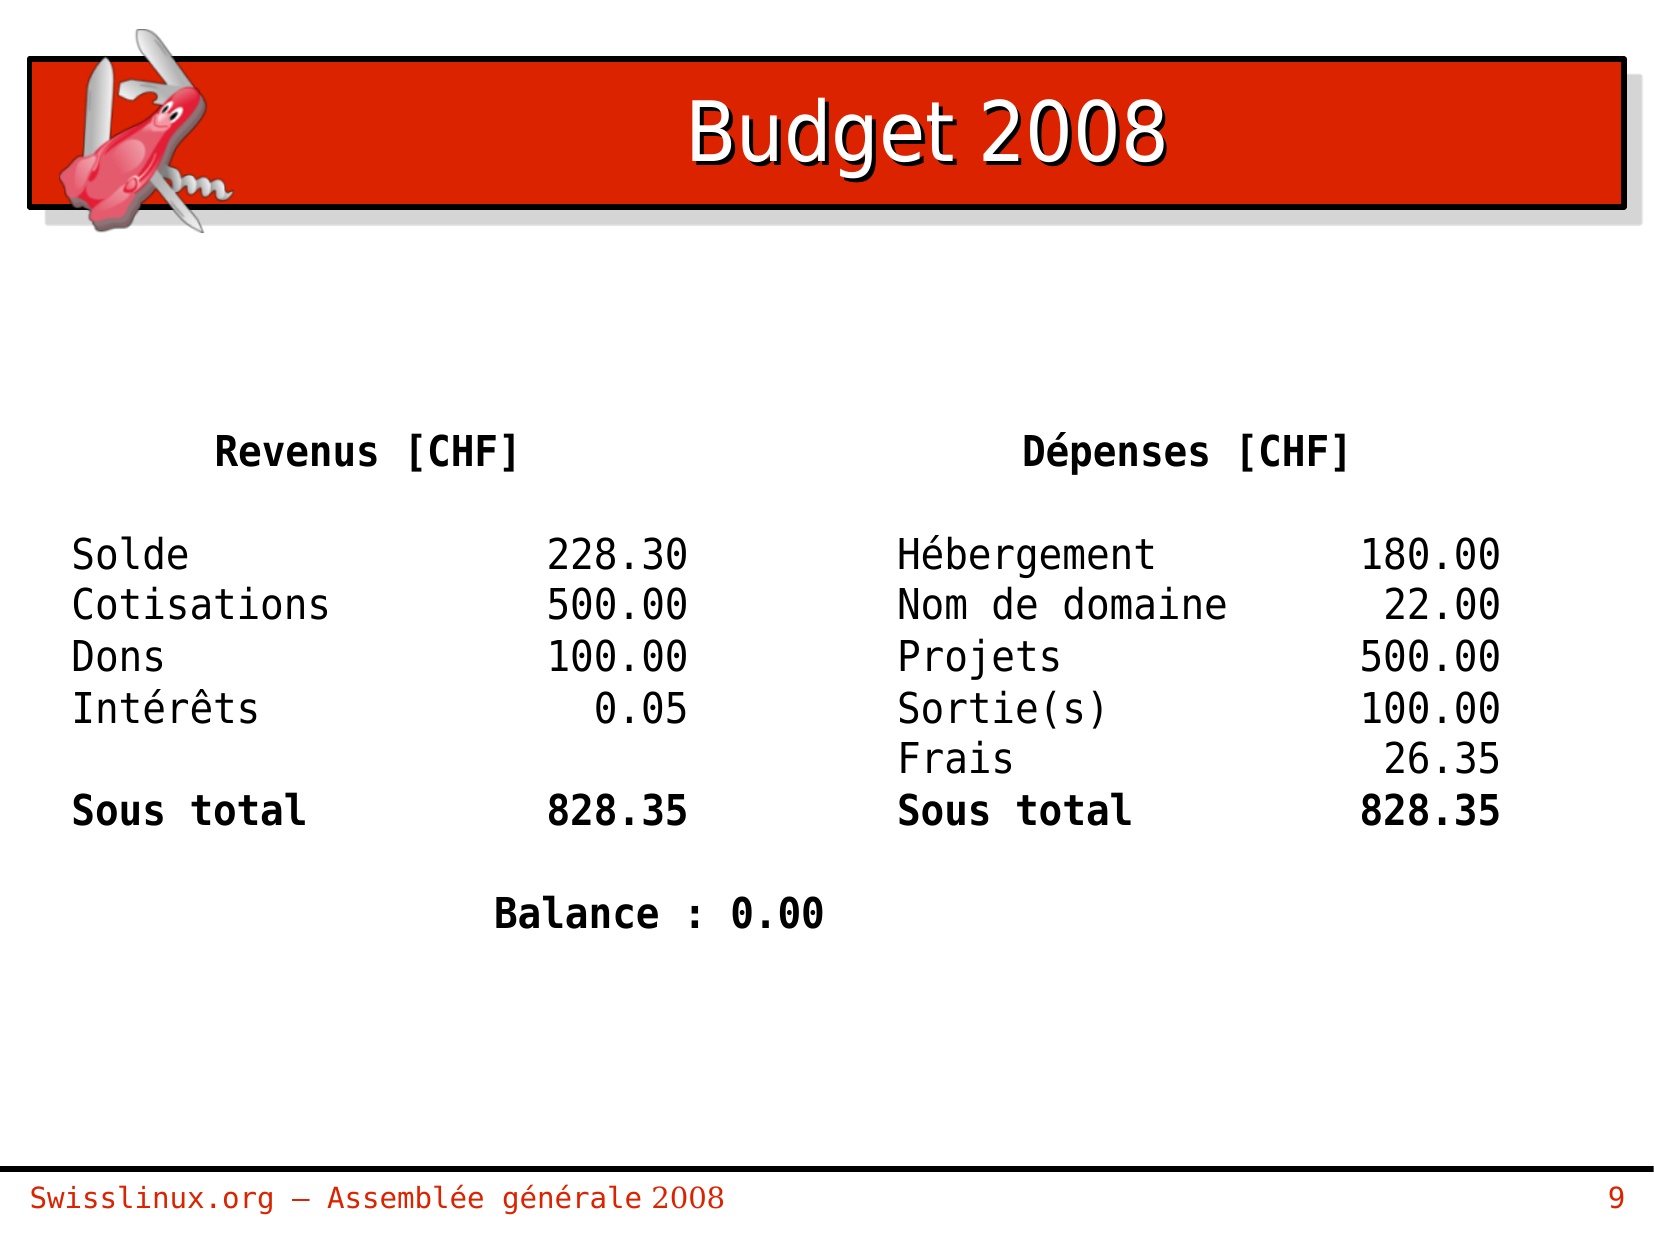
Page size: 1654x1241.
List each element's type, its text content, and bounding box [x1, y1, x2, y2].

title Budget 2008 [259, 84, 1595, 182]
chart [69, 426, 1632, 943]
picture [59, 29, 234, 233]
